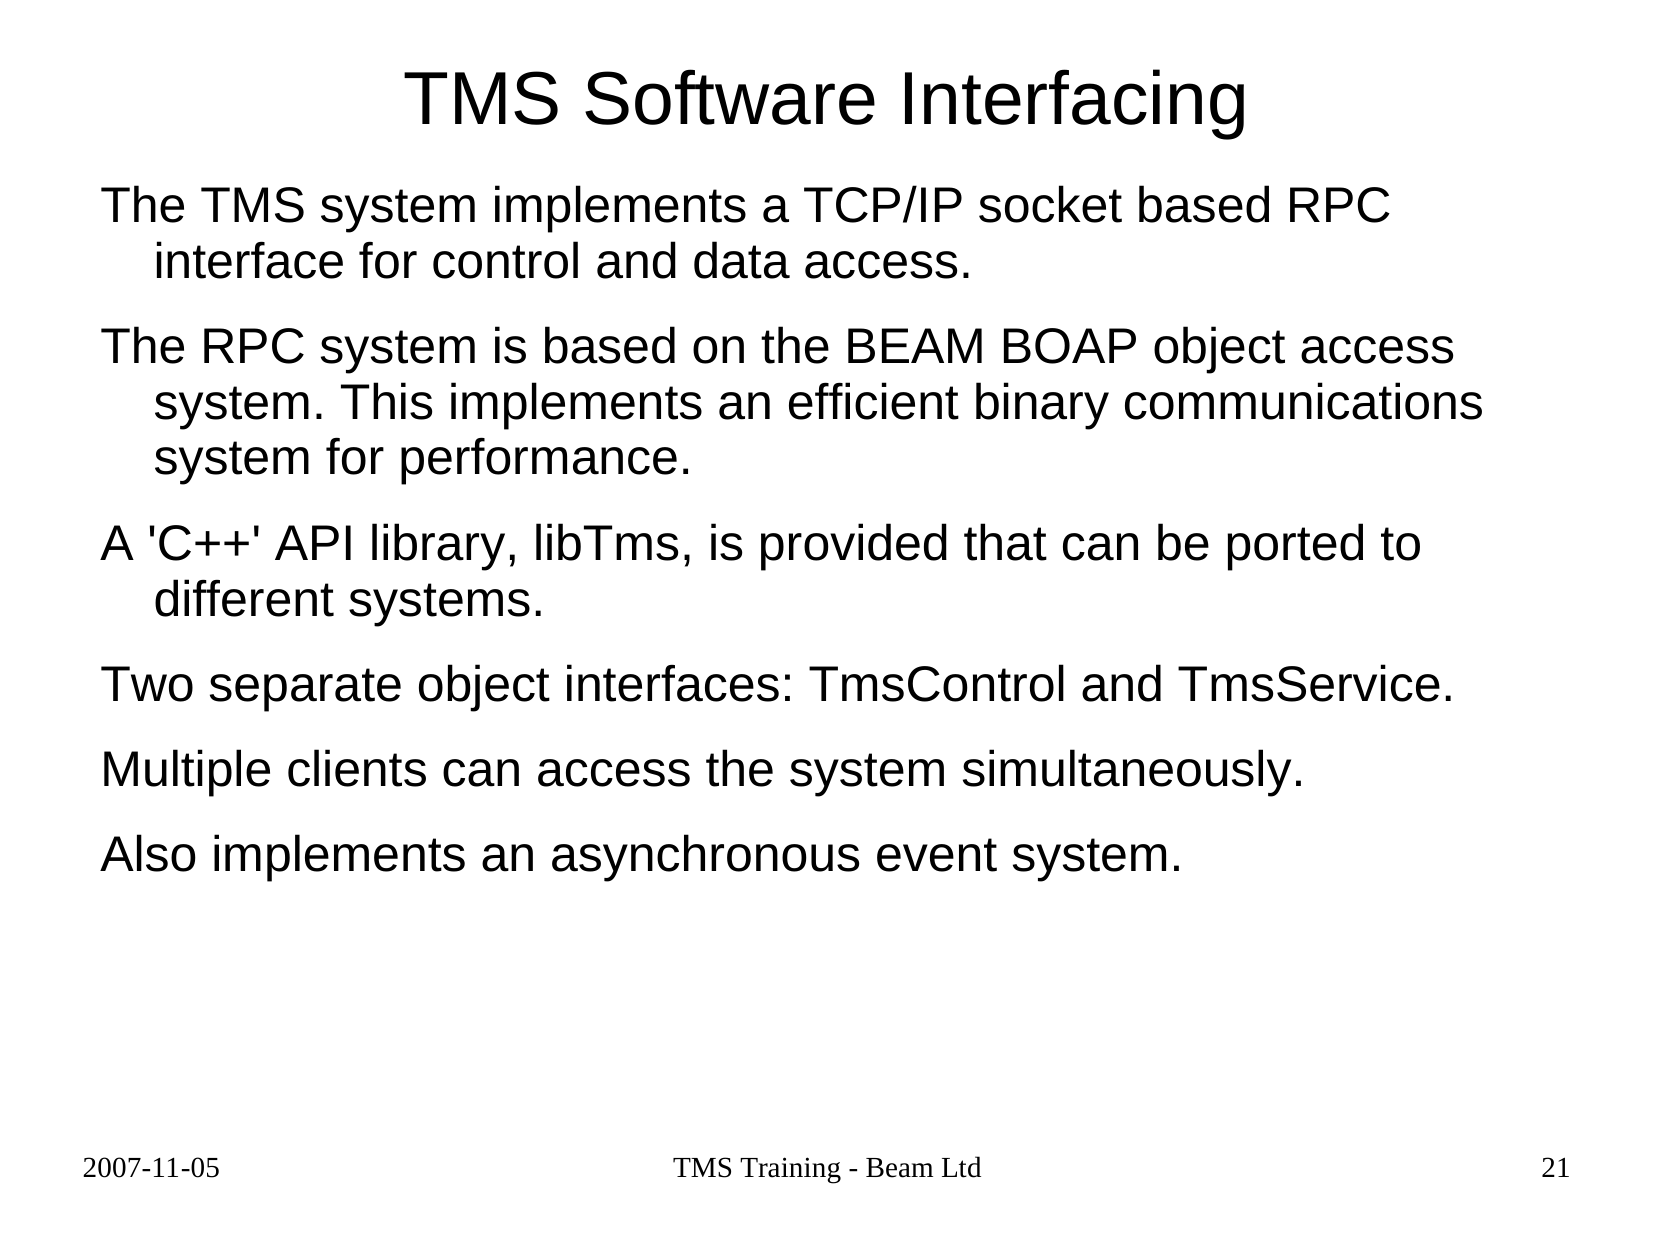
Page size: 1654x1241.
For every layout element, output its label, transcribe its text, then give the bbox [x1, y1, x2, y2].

title TMS Software Interfacing [82, 49, 1571, 148]
list The TMS system implements a TCP/IP socket based RPC interface for control and data access. The RPC system is based on the BEAM BOAP object access system. This implements an efficient binary communications system for performance. A 'C++' API library, libTms, is provided that can be ported to different systems. Two separate object interfaces: TmsControl and TmsService. Multiple clients can access the system simultaneously. Also implements an asynchronous event system. [82, 177, 1571, 1108]
